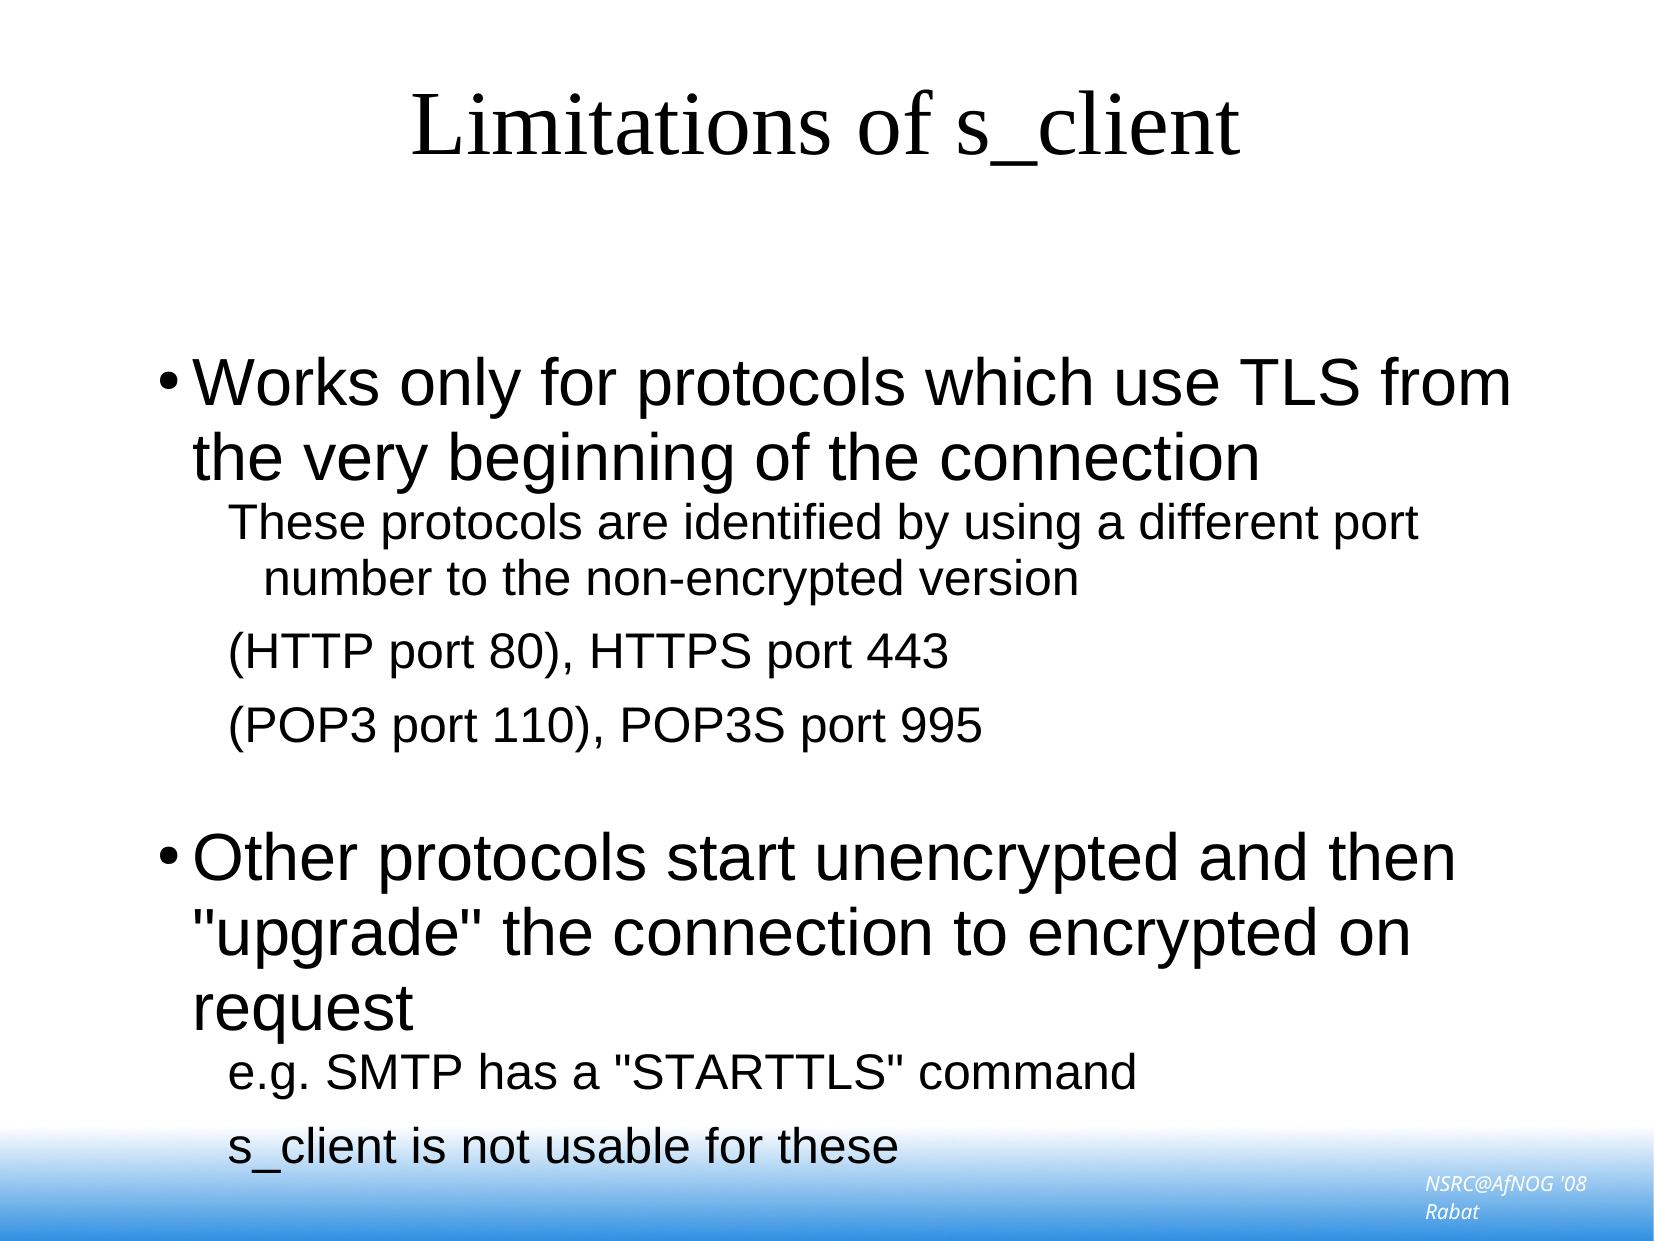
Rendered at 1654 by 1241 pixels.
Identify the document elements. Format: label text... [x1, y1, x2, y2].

picture [0, 1124, 1654, 1241]
list Works only for protocols which use TLS from the very beginning of the connection These protocols are identified by using a different port number to the non-encrypted version (HTTP port 80), HTTPS port 443 (POP3 port 110), POP3S port 995 Other protocols start unencrypted and then "upgrade" the connection to encrypted on request e.g. SMTP has a "STARTTLS" command s_client is not usable for these [121, 344, 1534, 1174]
title Limitations of s_client [17, 73, 1636, 175]
